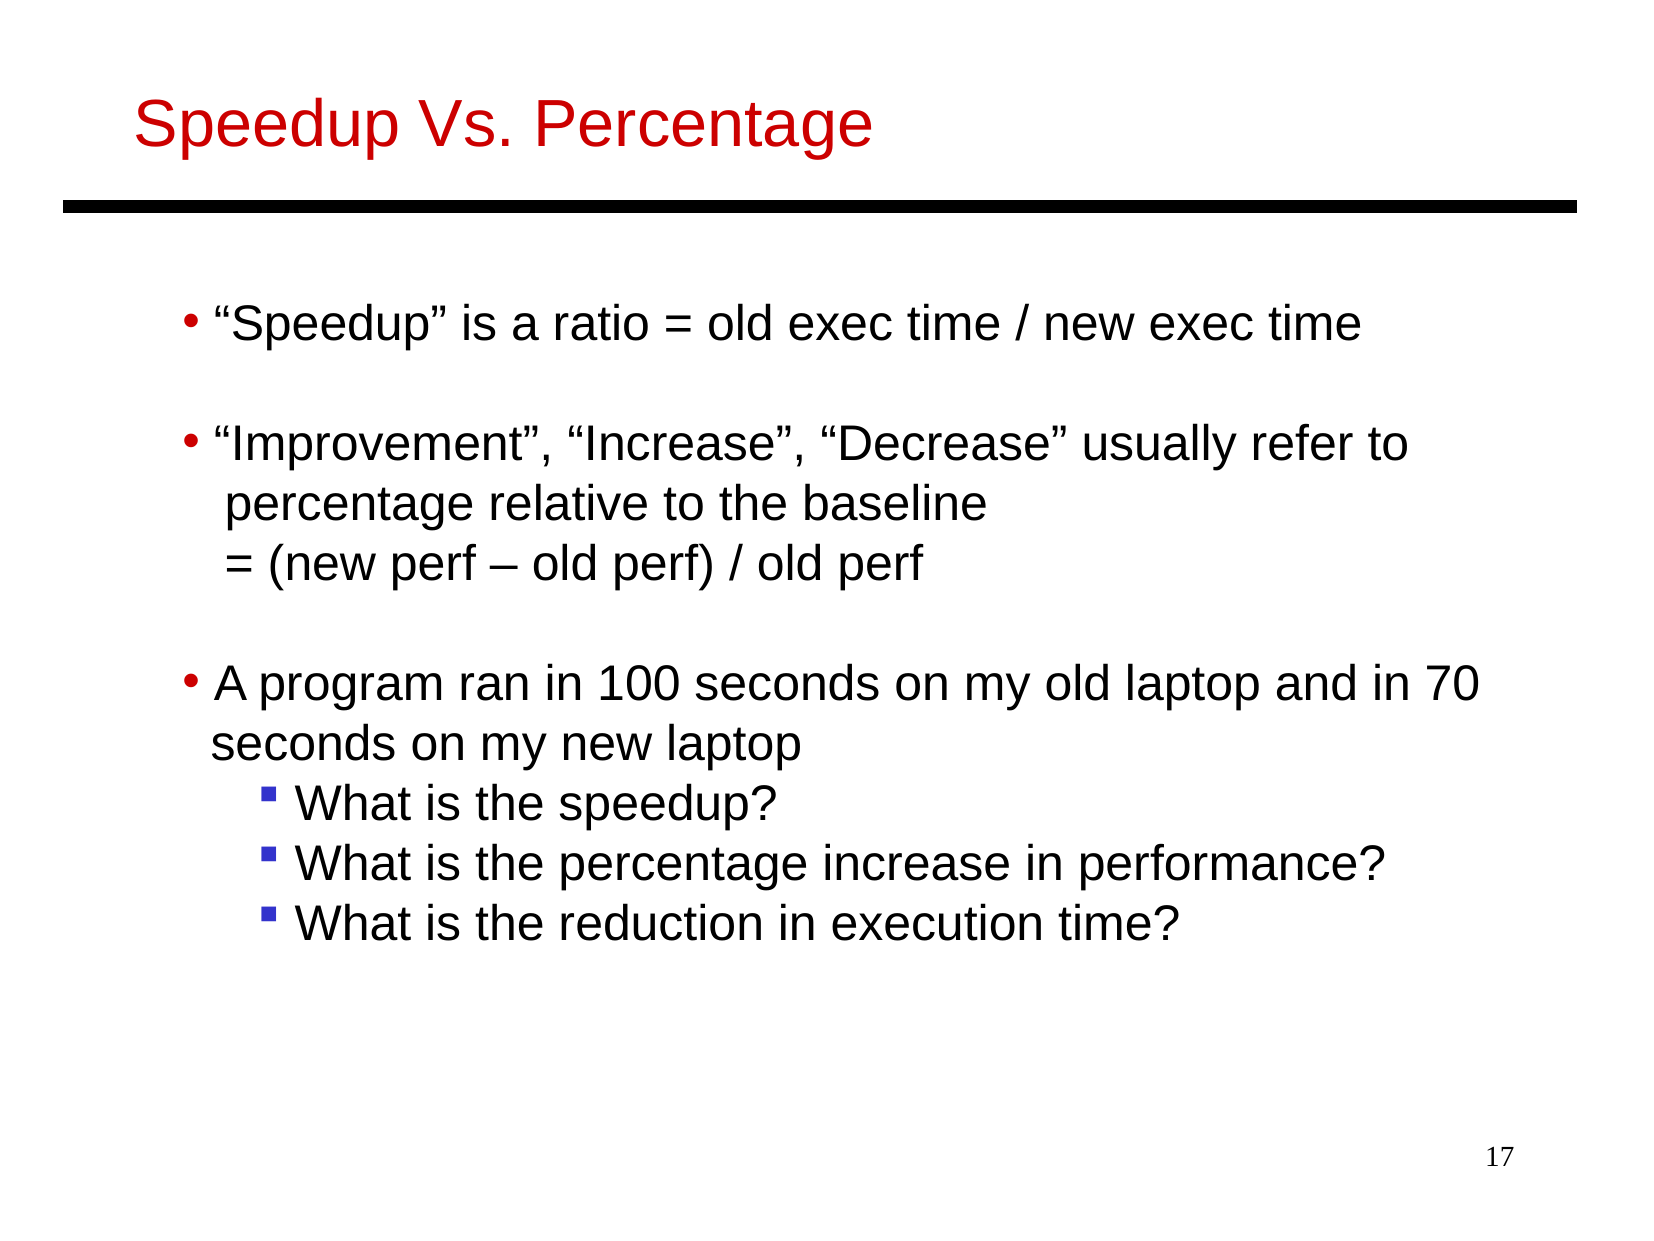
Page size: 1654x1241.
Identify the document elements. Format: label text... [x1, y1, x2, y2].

text_box Speedup Vs. Percentage [119, 71, 890, 168]
text_box “Speedup” is a ratio = old exec time / new exec time “Improvement”, “Increase”, “Decrease” usually refer to percentage relative to the baseline = (new perf – old perf) / old perf A program ran in 100 seconds on my old laptop and in 70 seconds on my new laptop What is the speedup? What is the percentage increase in performance? What is the reduction in execution time? [167, 282, 1497, 959]
text_box <number> [1184, 1129, 1530, 1213]
